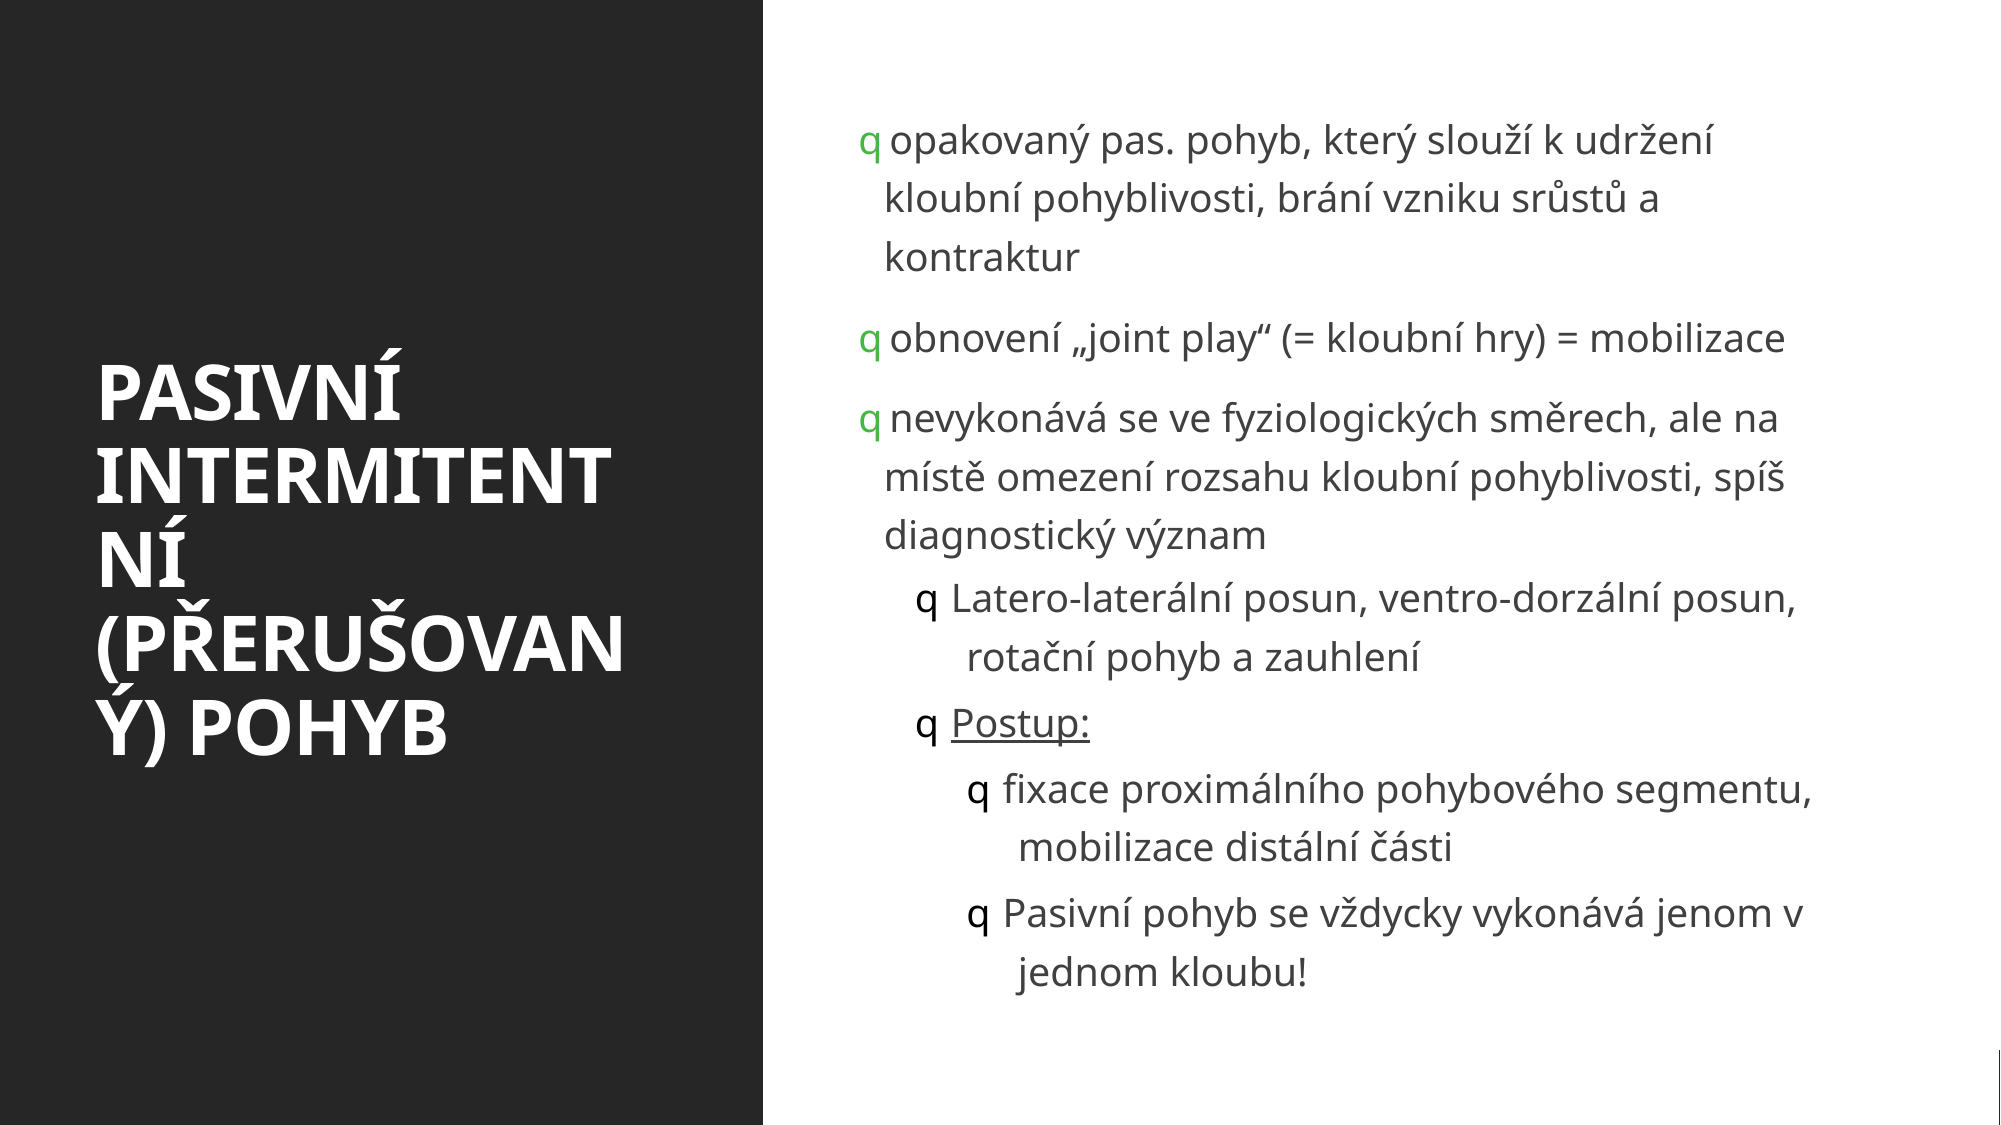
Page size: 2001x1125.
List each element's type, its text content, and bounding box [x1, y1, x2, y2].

text_box [0, 0, 1999, 1125]
list opakovaný pas. pohyb, který slouží k udržení kloubní pohyblivosti, brání vzniku srůstů a kontraktur obnovení „joint play“ (= kloubní hry) = mobilizace nevykonává se ve fyziologických směrech, ale na místě omezení rozsahu kloubní pohyblivosti, spíš diagnostický význam Latero-laterální posun, ventro-dorzální posun, rotační pohyb a zauhlení Postup: fixace proximálního pohybového segmentu, mobilizace distální části Pasivní pohyb se vždycky vykonává jenom v jednom kloubu! [858, 99, 1831, 1026]
title PASIVNÍ INTERMITENTNÍ (PŘERUŠOVANÝ) POHYB [80, 99, 679, 1026]
